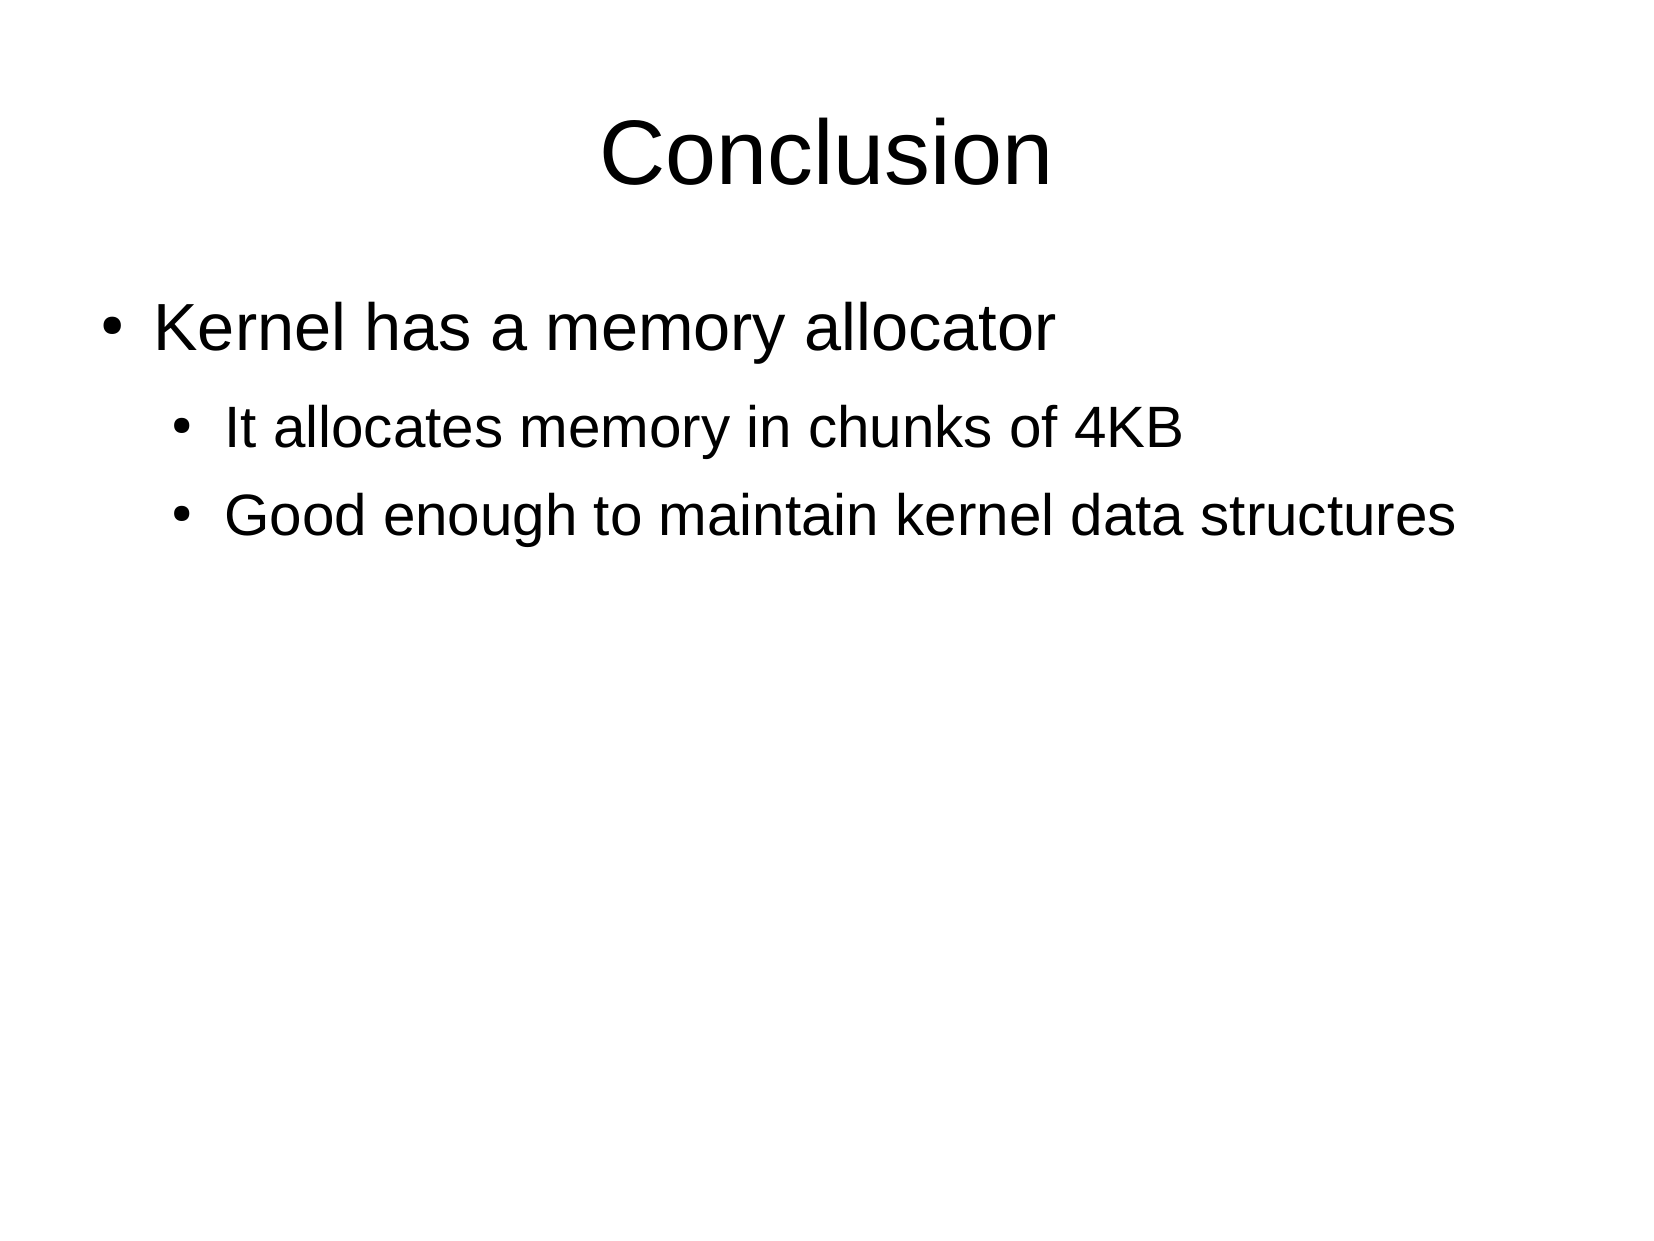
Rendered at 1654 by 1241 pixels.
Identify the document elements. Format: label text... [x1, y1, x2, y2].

title Conclusion [82, 49, 1571, 257]
list Kernel has a memory allocator It allocates memory in chunks of 4KB Good enough to maintain kernel data structures [82, 290, 1571, 1010]
